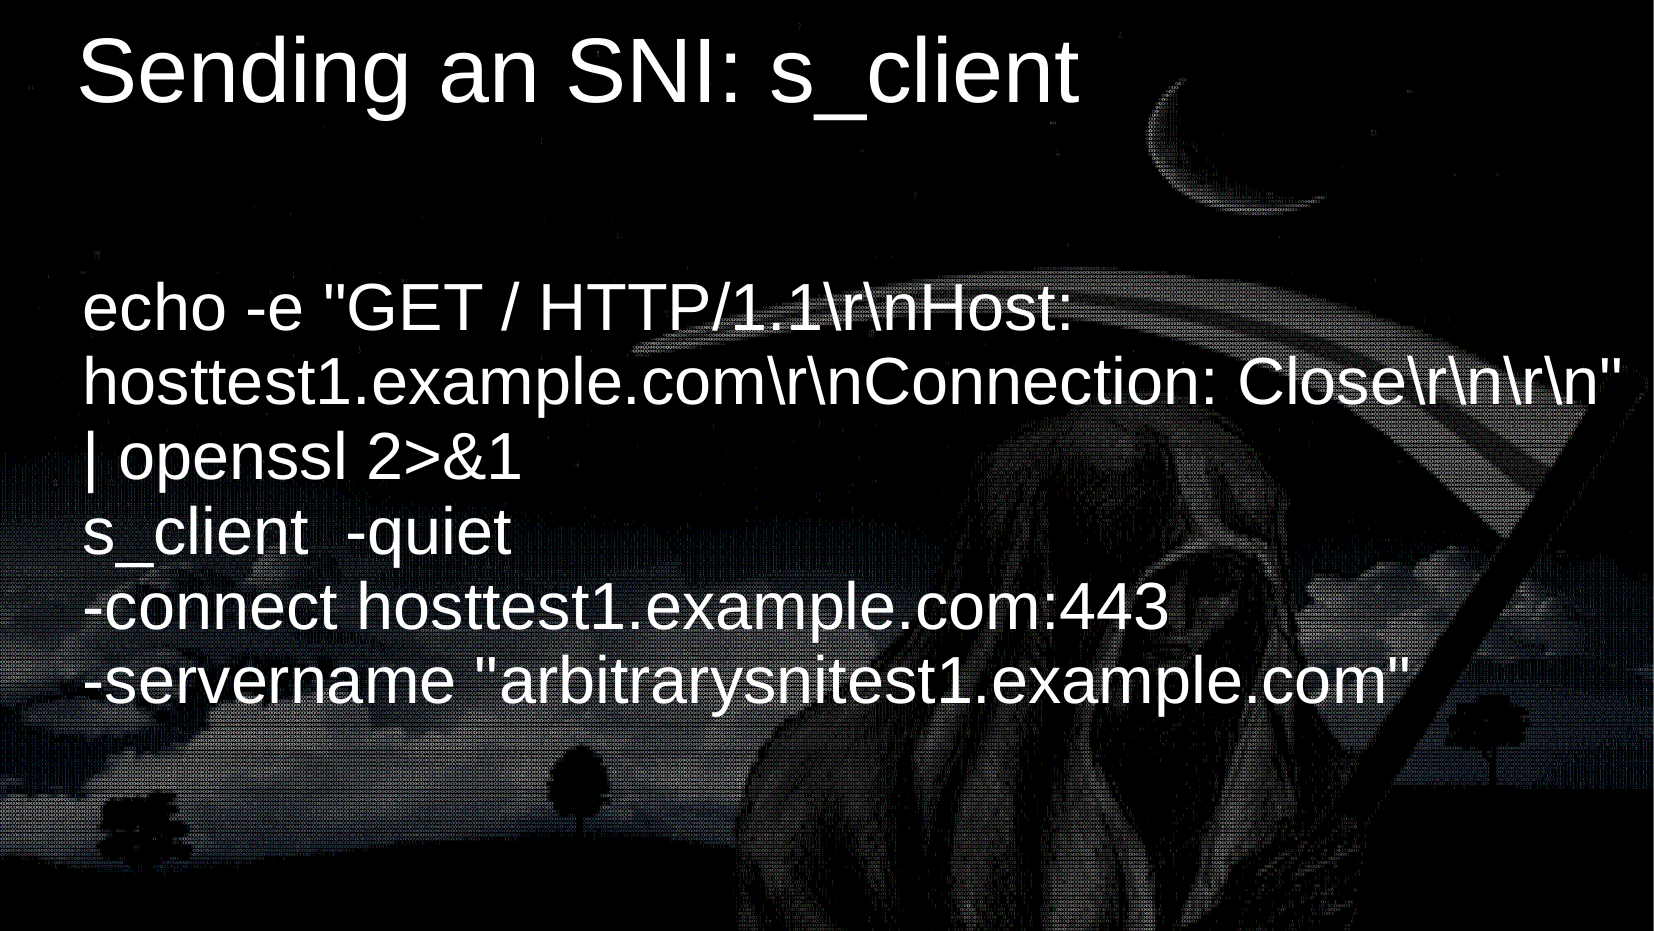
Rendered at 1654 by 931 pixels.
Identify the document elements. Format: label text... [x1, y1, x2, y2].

title Sending an SNI: s_client [11, 10, 1146, 131]
picture [0, 0, 1654, 931]
list echo -e "GET / HTTP/1.1\r\nHost: hosttest1.example.com\r\nConnection: Close\r\n\r\n" | openssl 2>&1 s_client -quiet -connect hosttest1.example.com:443 -servername "arbitrarysnitest1.example.com" [82, 165, 1654, 827]
